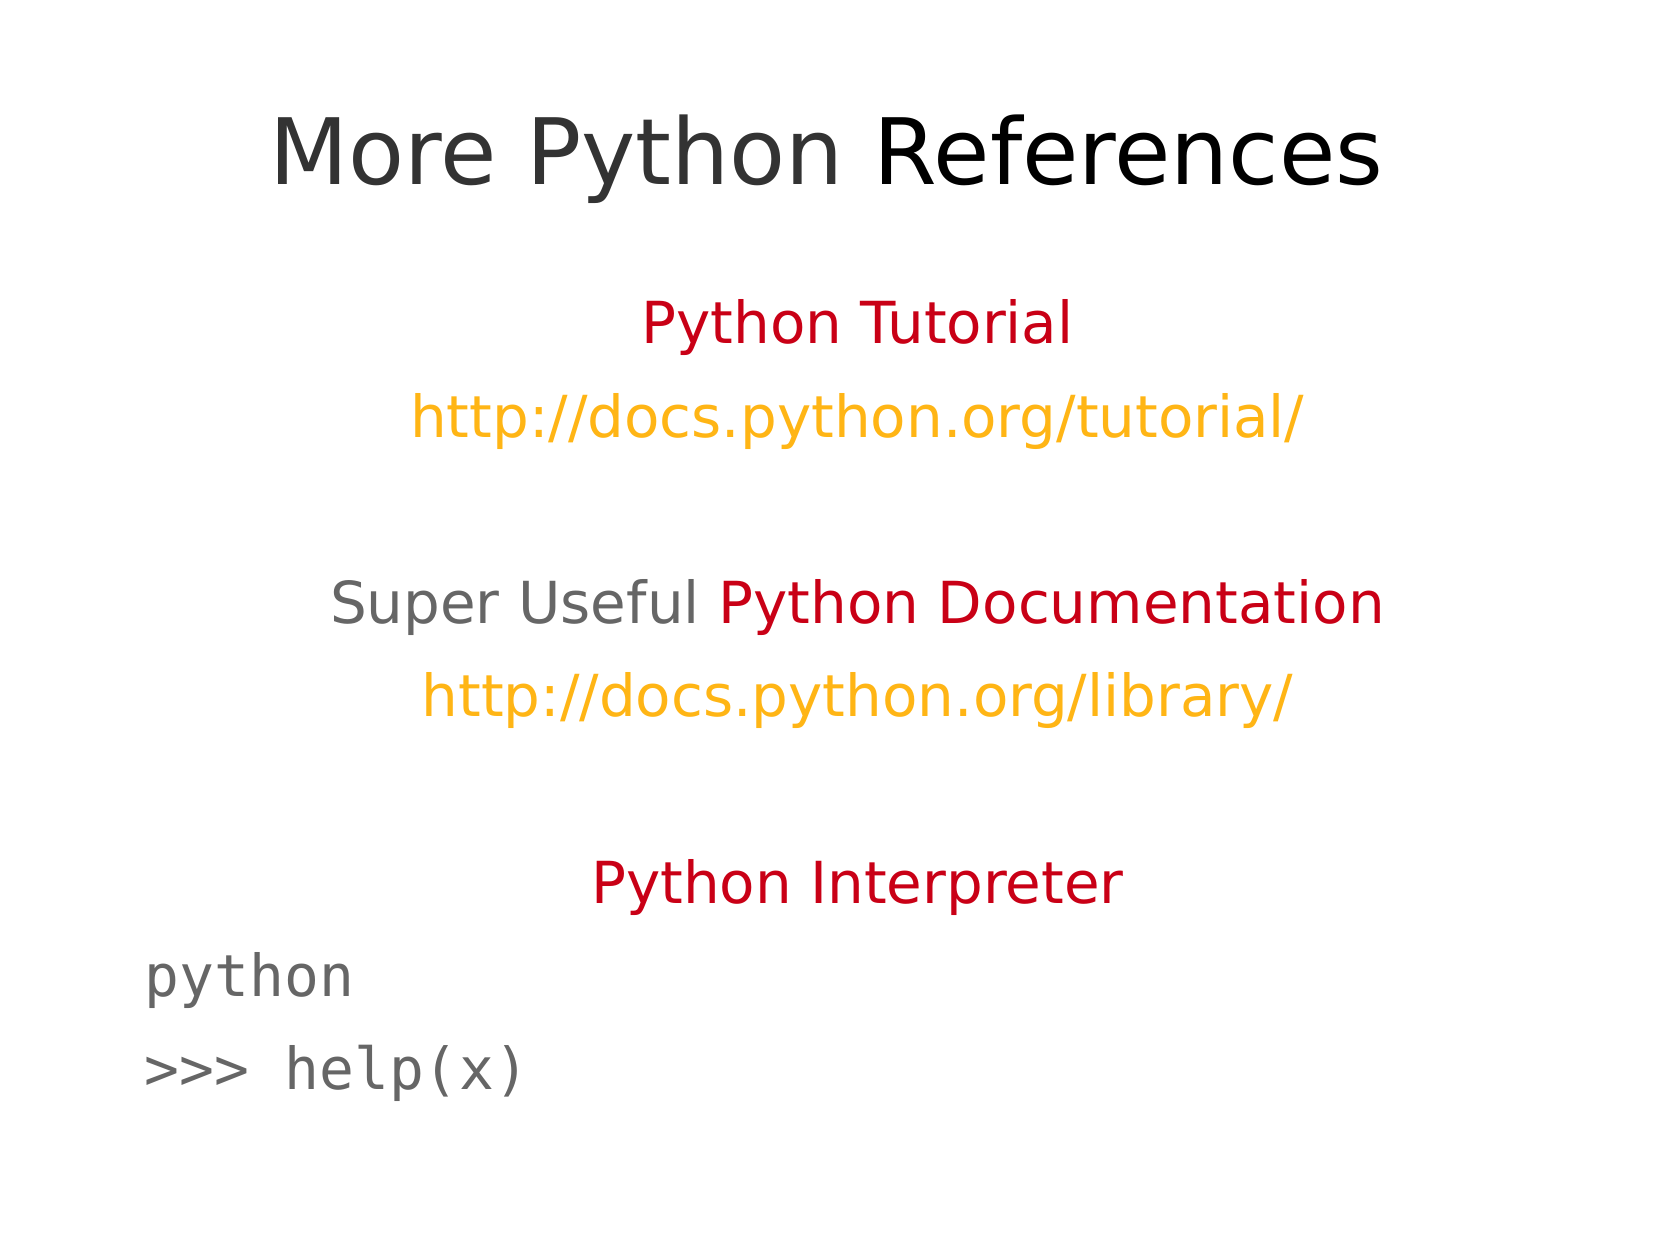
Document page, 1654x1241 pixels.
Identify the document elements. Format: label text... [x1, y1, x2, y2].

title More Python References [82, 56, 1571, 250]
list Python Tutorial http://docs.python.org/tutorial/ Super Useful Python Documentation http://docs.python.org/library/ Python Interpreter python >>> help(x) [82, 290, 1571, 1109]
